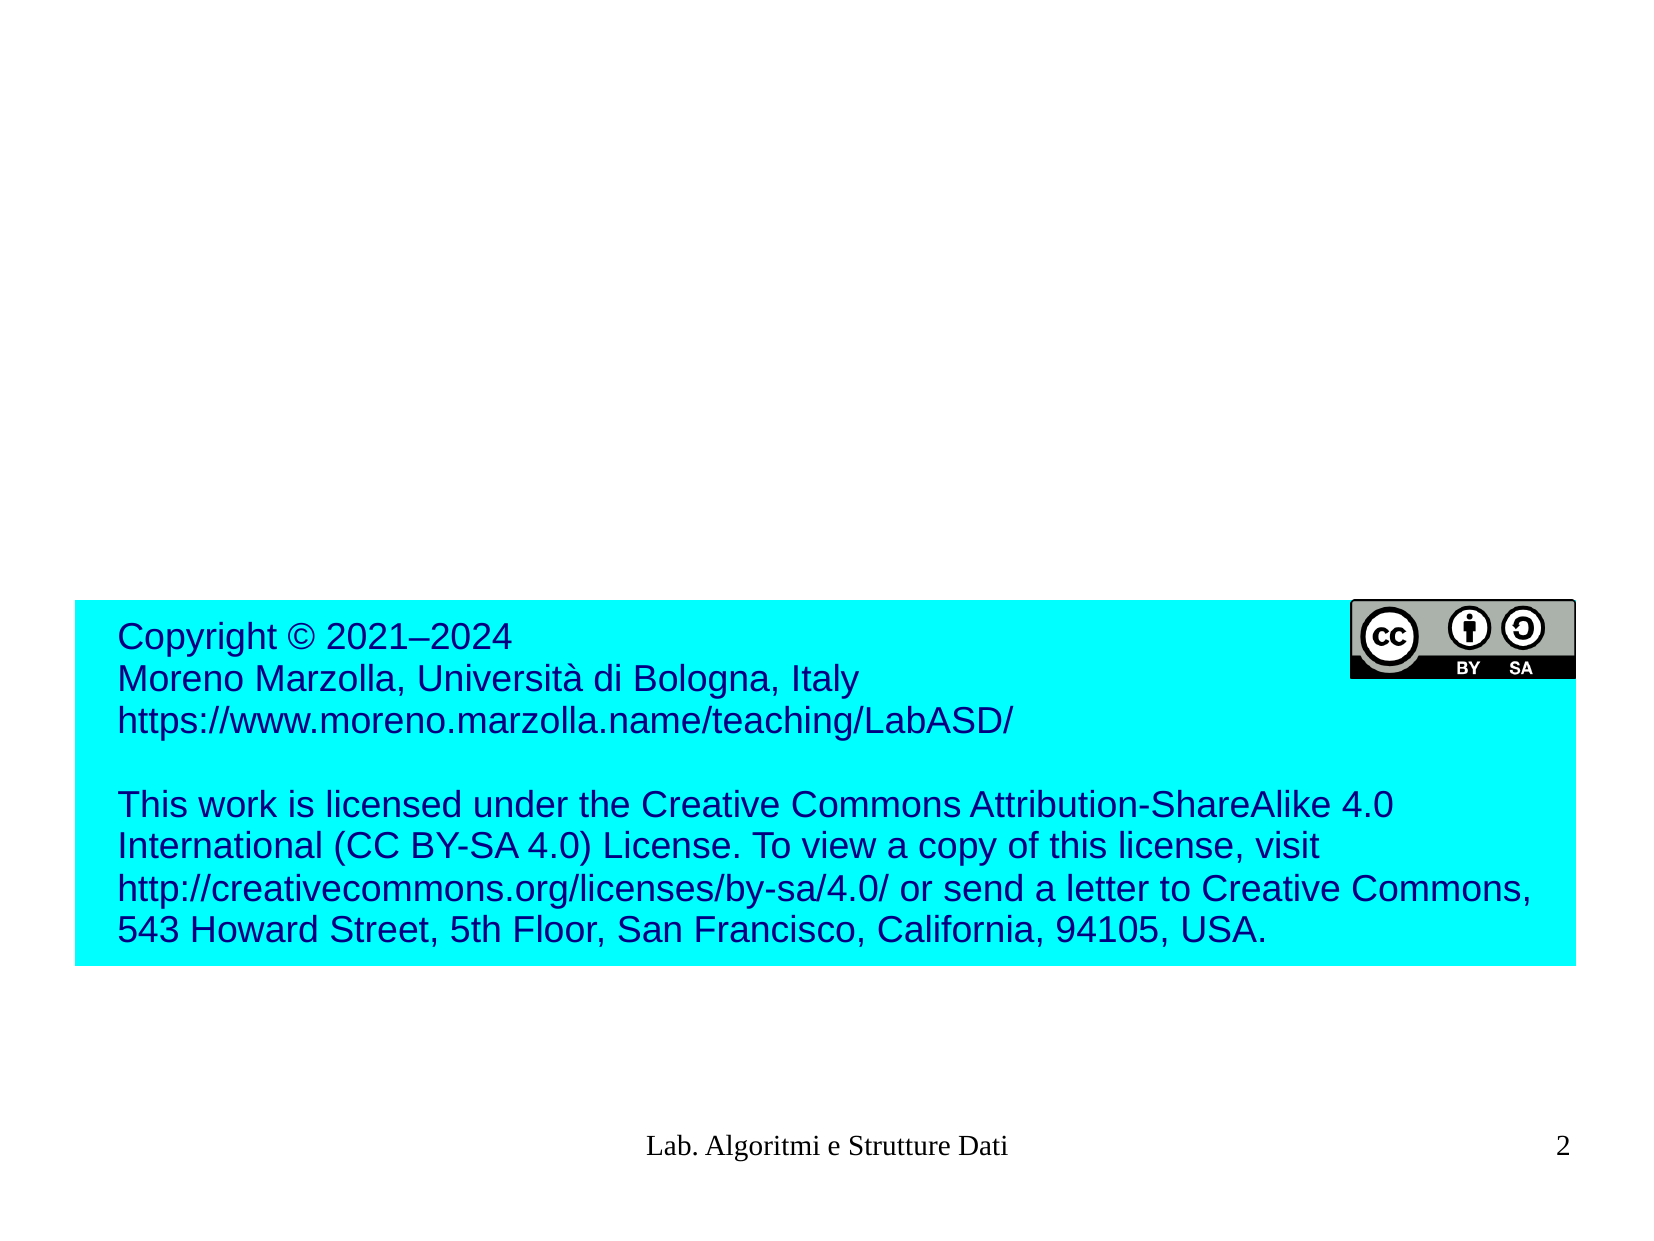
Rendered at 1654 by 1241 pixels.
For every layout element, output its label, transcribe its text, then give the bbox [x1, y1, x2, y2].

text_box Copyright © 2021–2024 Moreno Marzolla, Università di Bologna, Italy https://www.moreno.marzolla.name/teaching/LabASD/ This work is licensed under the Creative Commons Attribution-ShareAlike 4.0 International (CC BY-SA 4.0) License. To view a copy of this license, visit http://creativecommons.org/licenses/by-sa/4.0/ or send a letter to Creative Commons, 543 Howard Street, 5th Floor, San Francisco, California, 94105, USA. [75, 600, 1576, 966]
picture [1350, 599, 1576, 679]
